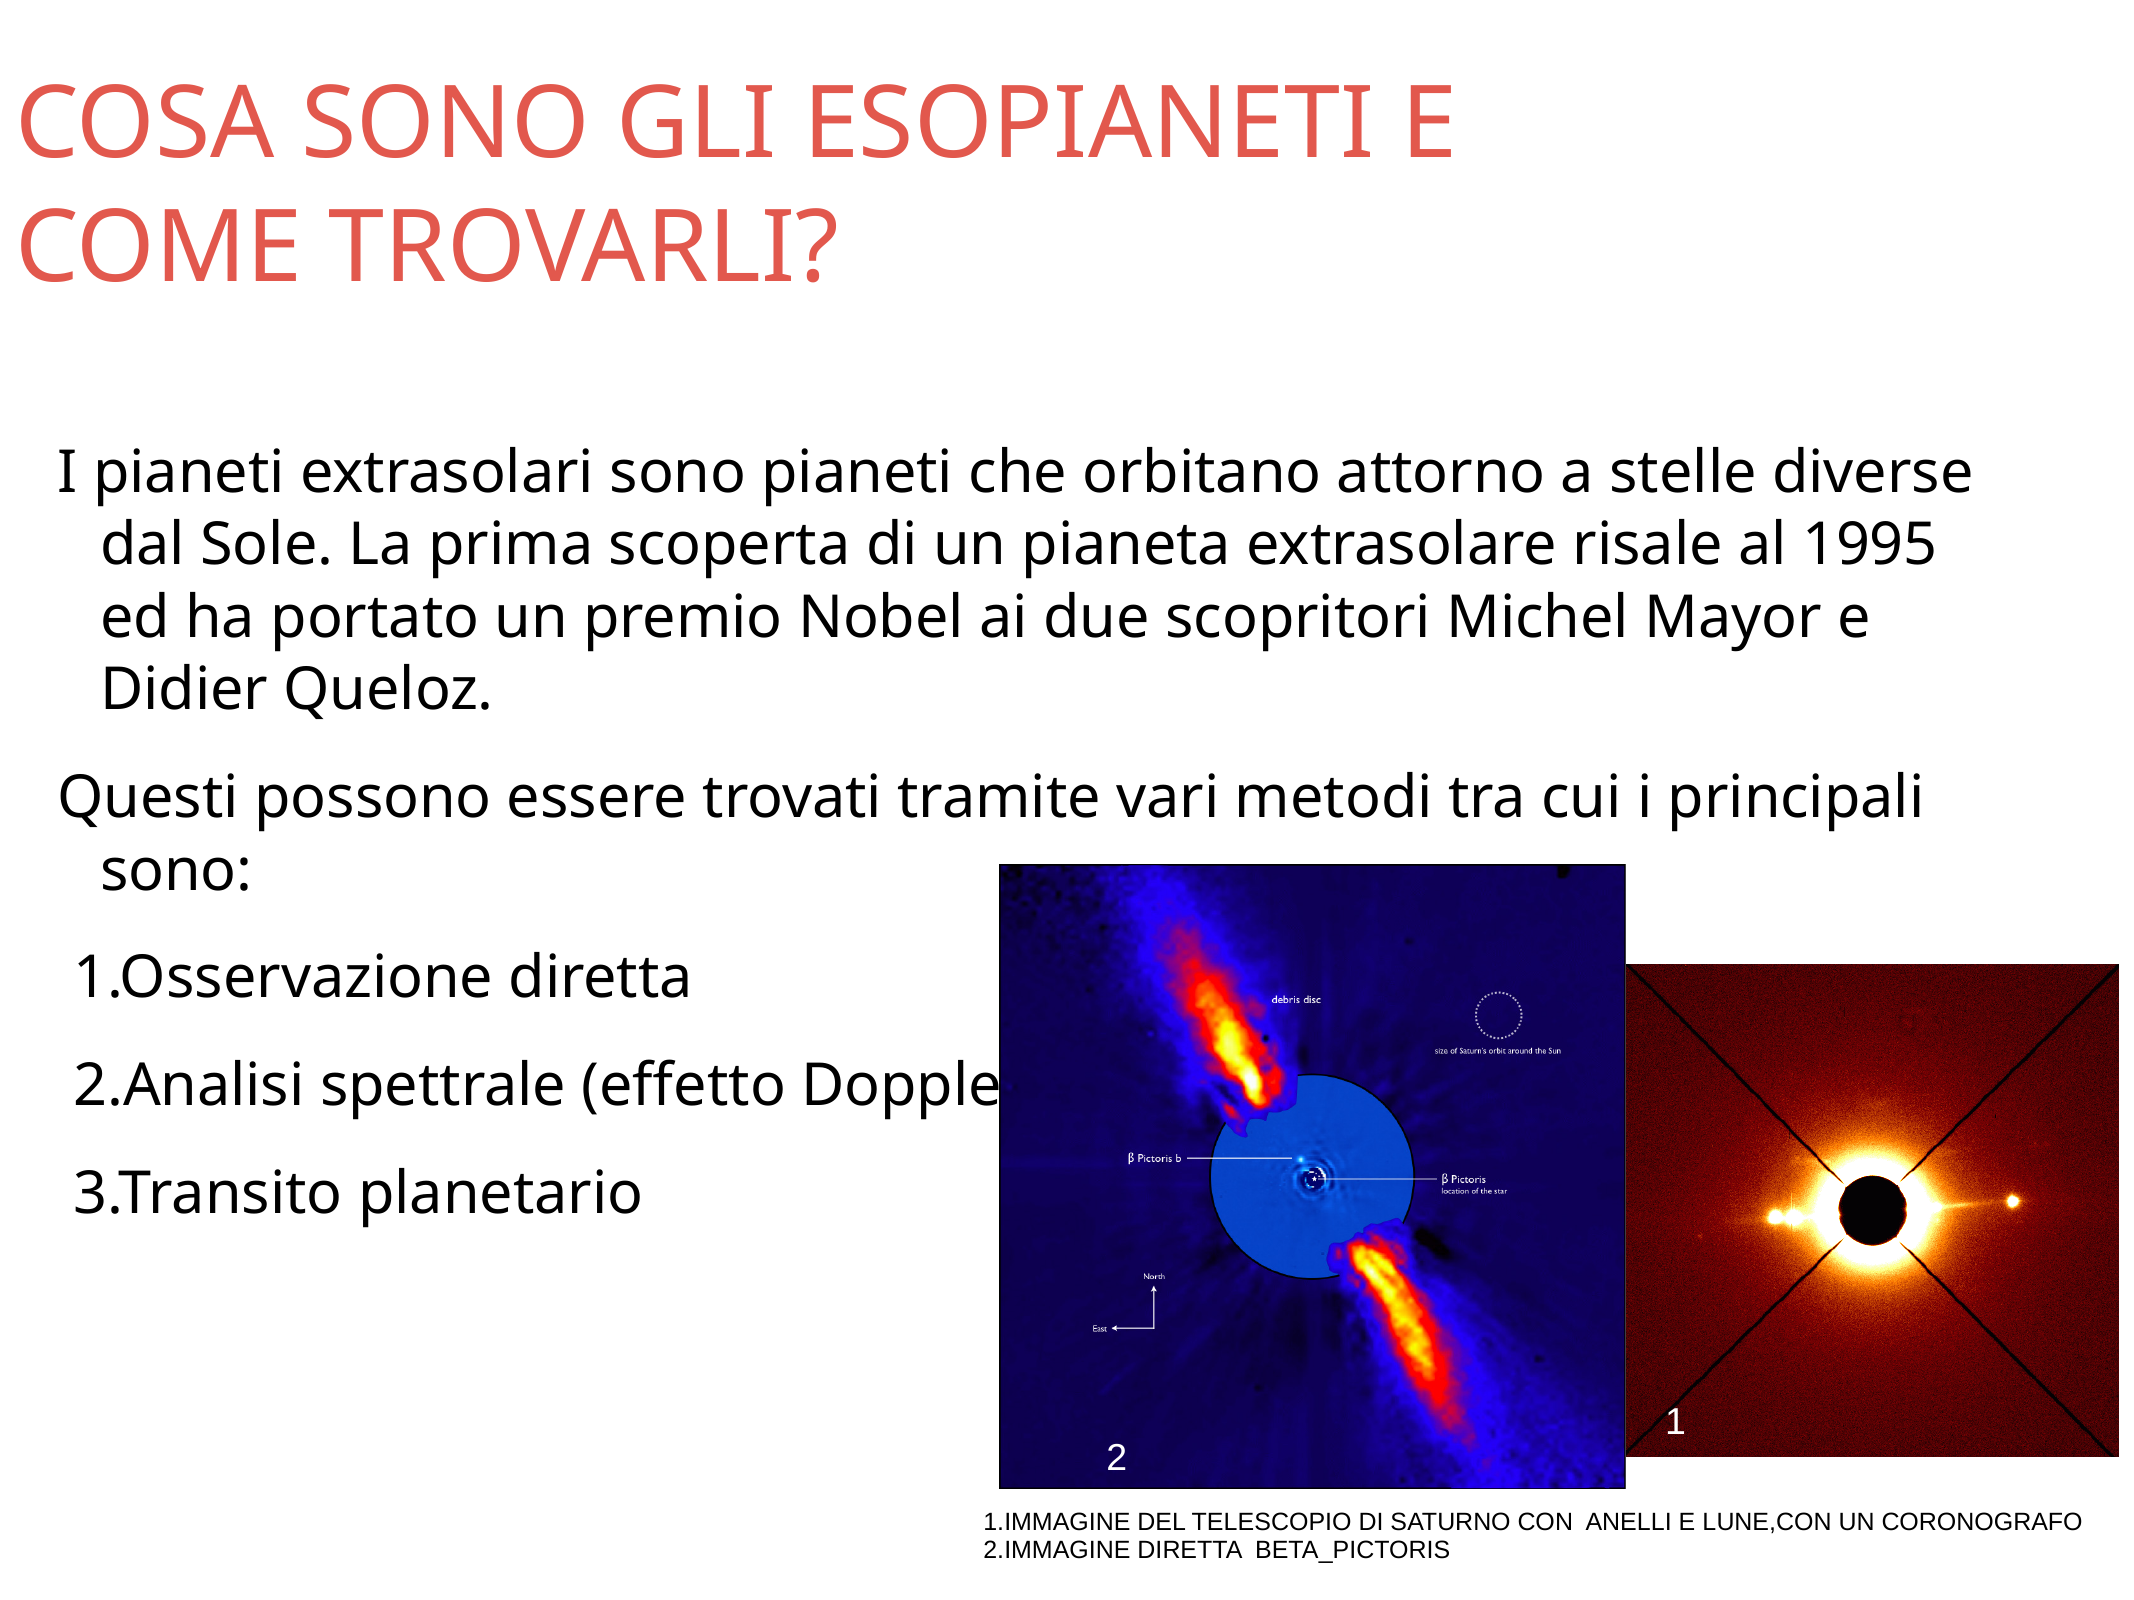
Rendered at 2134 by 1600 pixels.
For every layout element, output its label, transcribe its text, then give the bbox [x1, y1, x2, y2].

picture [999, 864, 2119, 1489]
text_box 2 [1091, 1429, 1142, 1486]
text_box 1.IMMAGINE DEL TELESCOPIO DI SATURNO CON ANELLI E LUNE,CON UN CORONOGRAFO 2.IMMAGINE DIRETTA BETA_PICTORIS [968, 1500, 2126, 1576]
list I pianeti extrasolari sono pianeti che orbitano attorno a stelle diverse dal Sole. La prima scoperta di un pianeta extrasolare risale al 1995 ed ha portato un premio Nobel ai due scopritori Michel Mayor e Didier Queloz. Questi possono essere trovati tramite vari metodi tra cui i principali sono: 1.Osservazione diretta 2.Analisi spettrale (effetto Doppler) 3.Transito planetario [0, 427, 2001, 1430]
text_box 1 [1650, 1393, 1701, 1451]
title Cosa sono GLI ESOPIANETI e come trovarli? [0, 51, 1567, 315]
